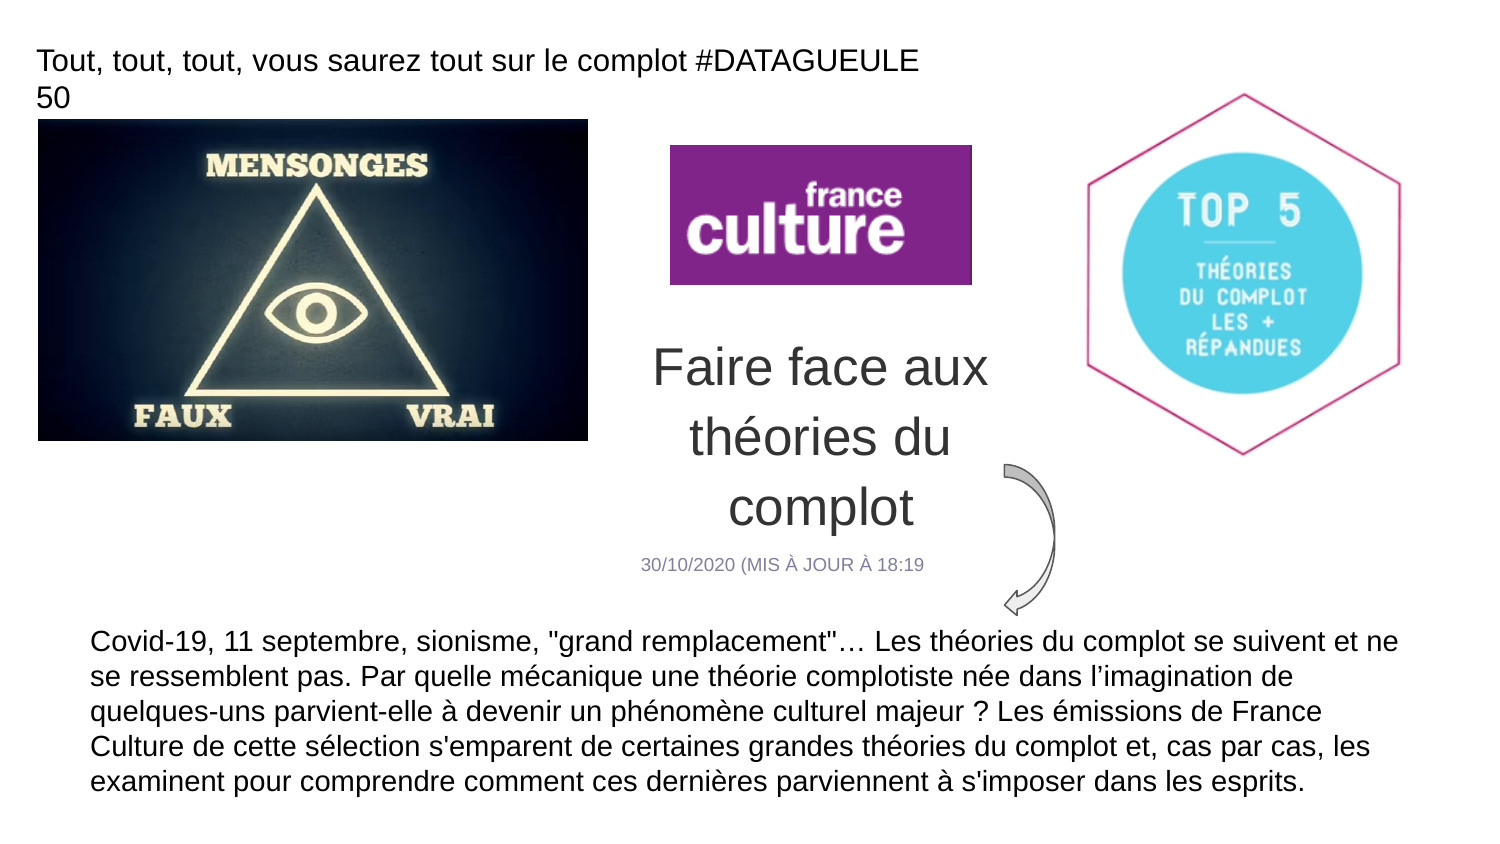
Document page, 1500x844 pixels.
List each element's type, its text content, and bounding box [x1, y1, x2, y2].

text_box Faire face aux théories du complot 30/10/2020 (MIS À JOUR À 18:19 [625, 310, 1017, 607]
picture [670, 145, 972, 285]
text_box [1004, 464, 1055, 616]
text_box Covid-19, 11 septembre, sionisme, "grand remplacement"… Les théories du complot se suivent et ne se ressemblent pas. Par quelle mécanique une théorie complotiste née dans l’imagination de quelques-uns parvient-elle à devenir un phénomène culturel majeur ? Les émissions de France Culture de cette sélection s'emparent de certaines grandes théories du complot et, cas par cas, les examinent pour comprendre comment ces dernières parviennent à s'imposer dans les esprits. [75, 607, 1434, 813]
picture [38, 119, 588, 441]
picture [1016, 56, 1478, 478]
title Tout, tout, tout, vous saurez tout sur le complot #DATAGUEULE 50 [21, 25, 941, 120]
